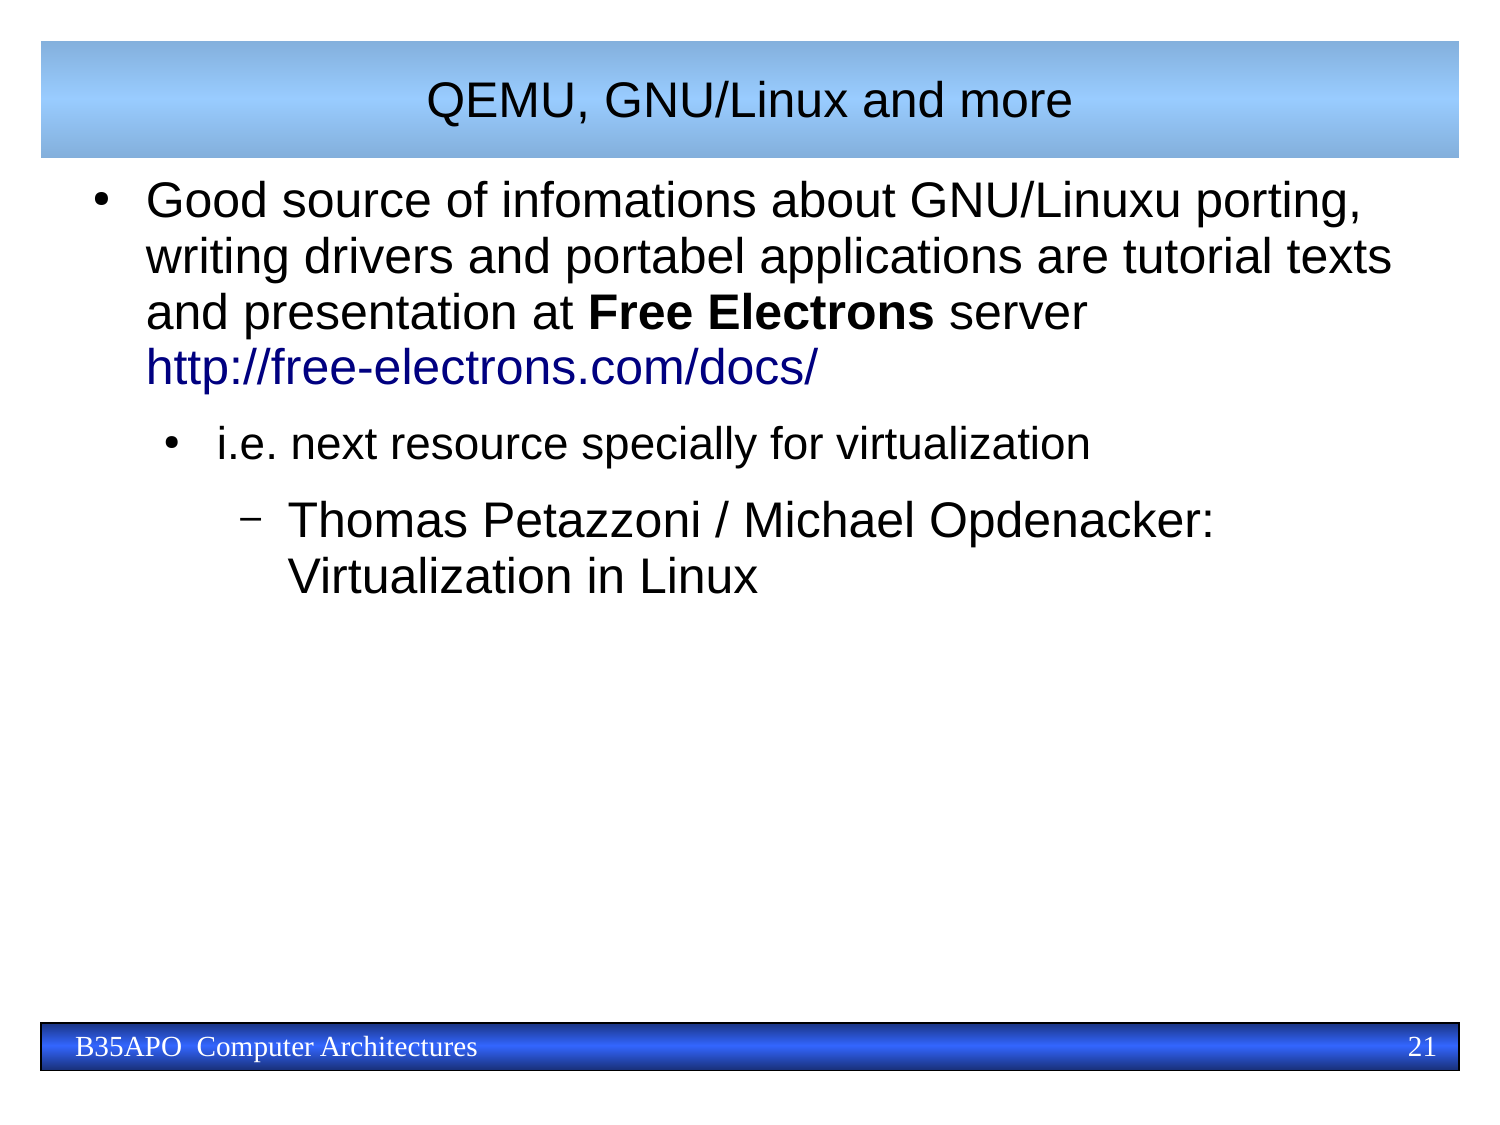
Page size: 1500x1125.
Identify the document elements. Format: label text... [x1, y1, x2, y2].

list Good source of infomations about GNU/Linuxu porting, writing drivers and portabel applications are tutorial texts and presentation at Free Electrons server http://free-electrons.com/docs/ i.e. next resource specially for virtualization Thomas Petazzoni / Michael Opdenacker: Virtualization in Linux [75, 172, 1426, 1000]
title QEMU, GNU/Linux and more [41, 41, 1459, 158]
